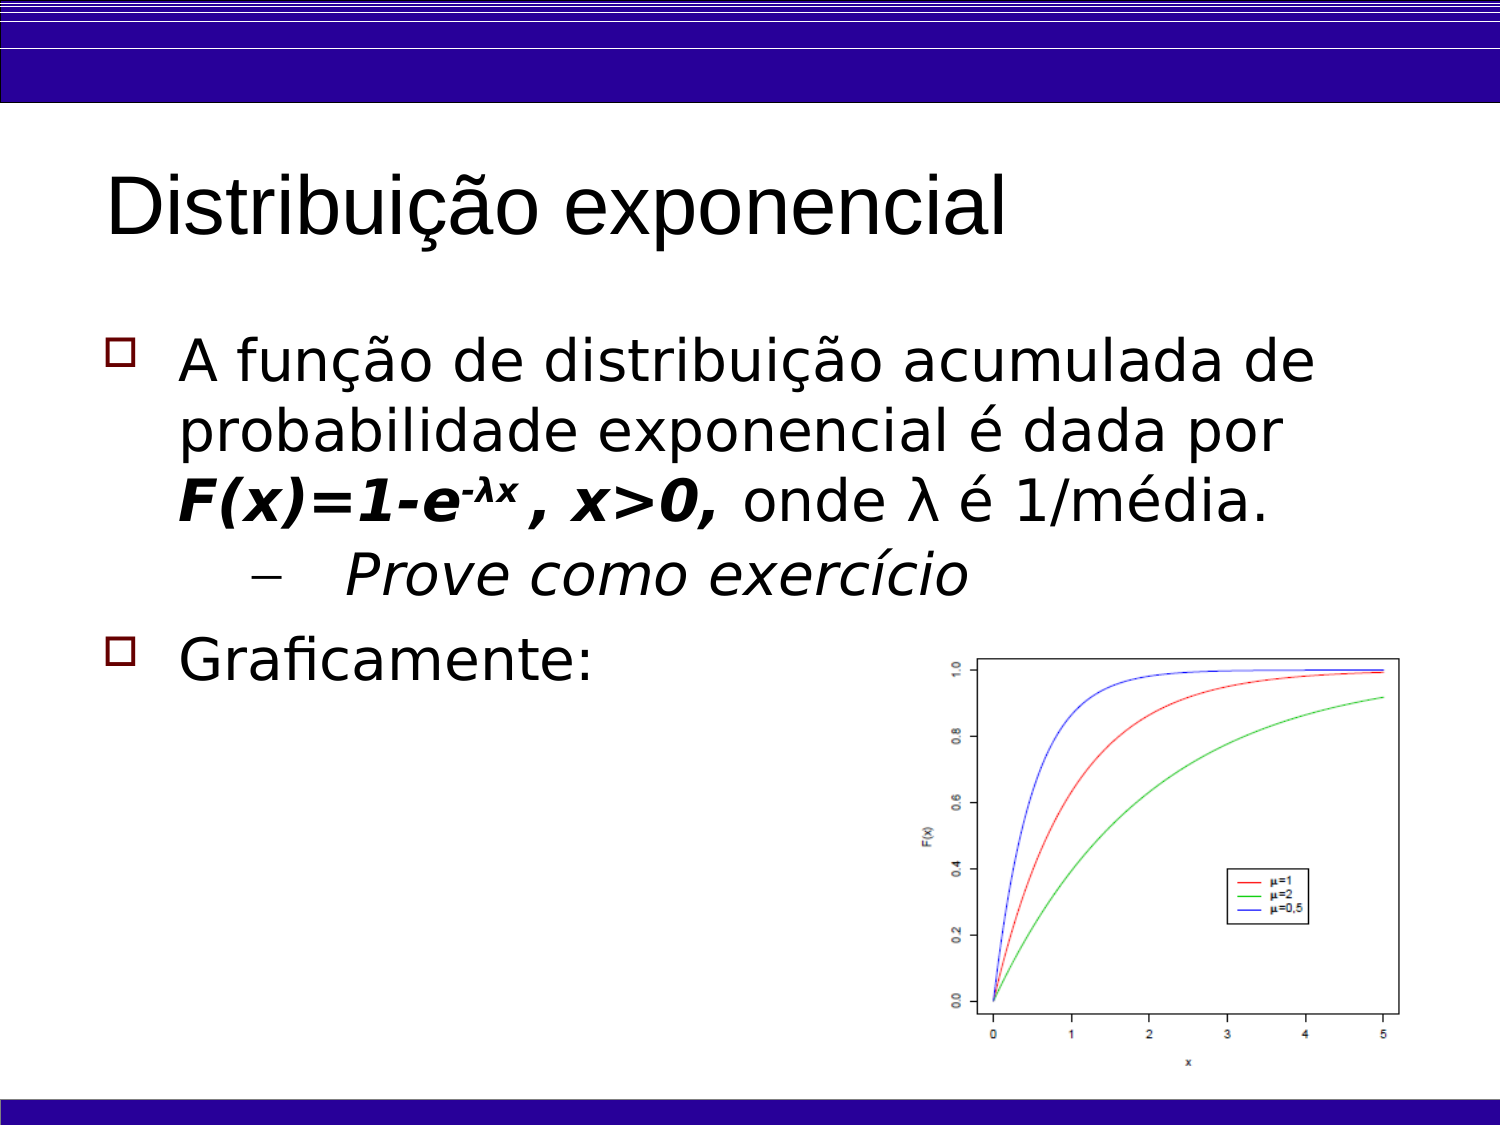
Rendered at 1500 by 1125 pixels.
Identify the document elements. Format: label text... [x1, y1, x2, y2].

list A função de distribuição acumulada de probabilidade exponencial é dada por F(x)=1-e-λx , x>0, onde λ é 1/média. Prove como exercício Graficamente: [87, 315, 1447, 922]
picture [909, 602, 1441, 1071]
title Distribuição exponencial [90, 70, 1441, 259]
